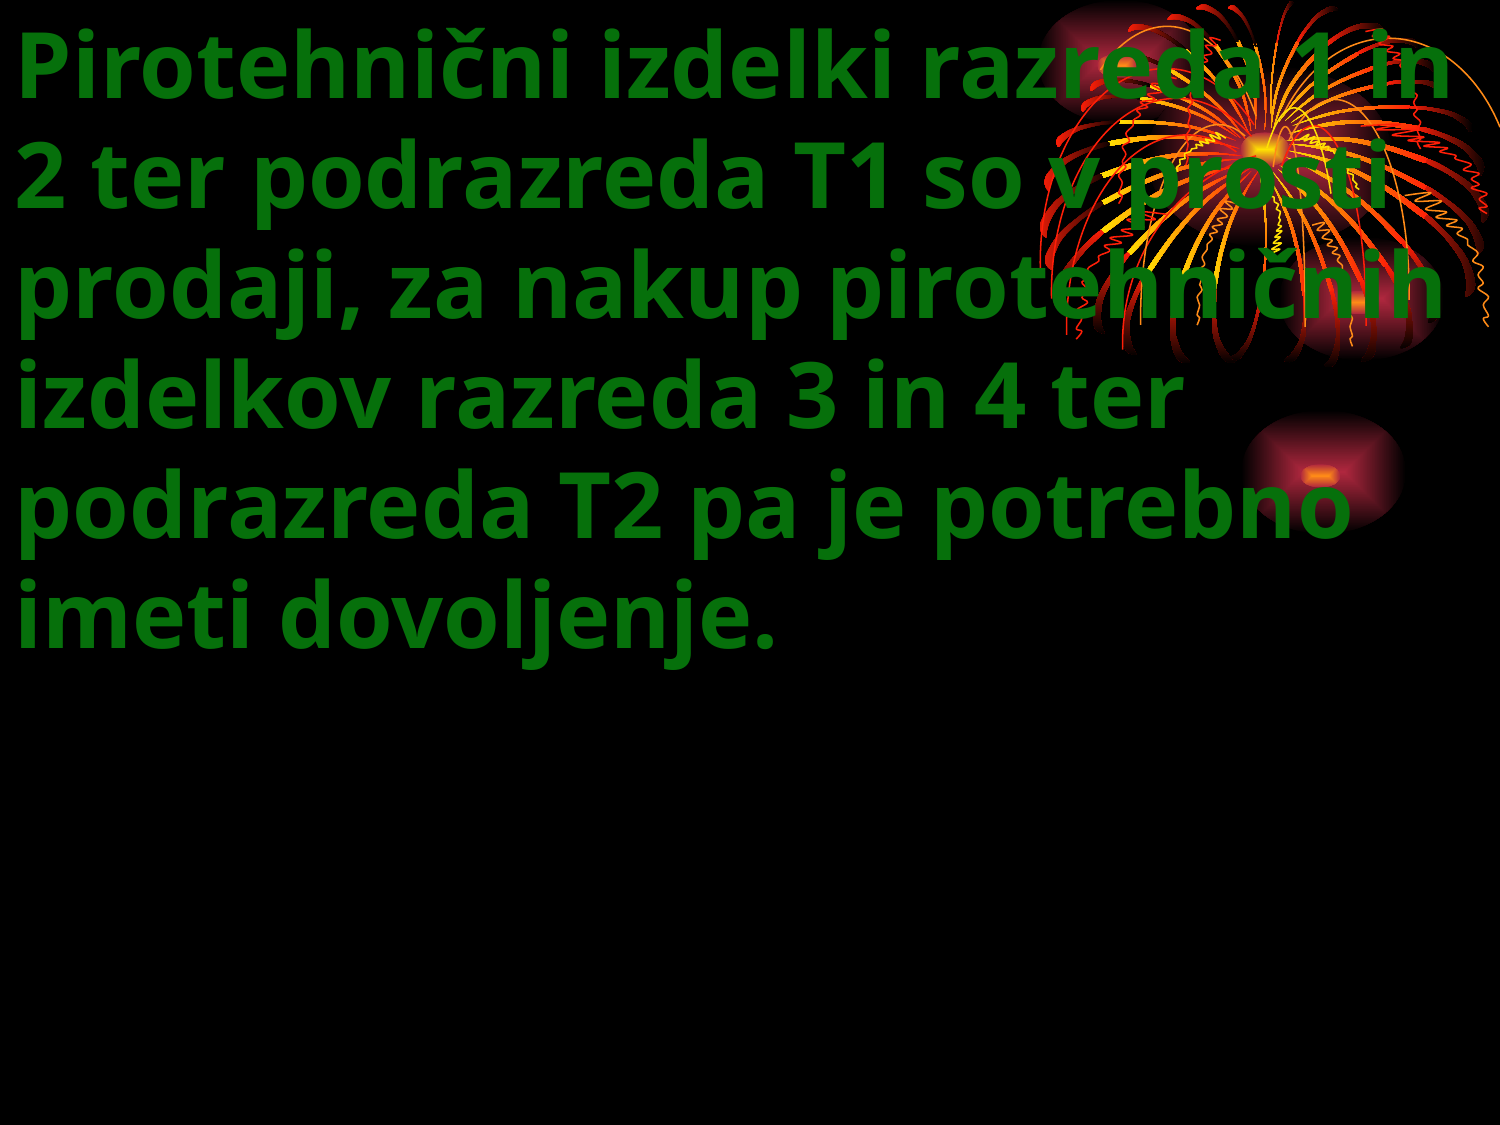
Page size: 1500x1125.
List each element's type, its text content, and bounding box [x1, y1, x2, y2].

text_box Pirotehnični izdelki razreda 1 in 2 ter podrazreda T1 so v prosti prodaji, za nakup pirotehničnih izdelkov razreda 3 in 4 ter podrazreda T2 pa je potrebno imeti dovoljenje. [0, 0, 1500, 675]
